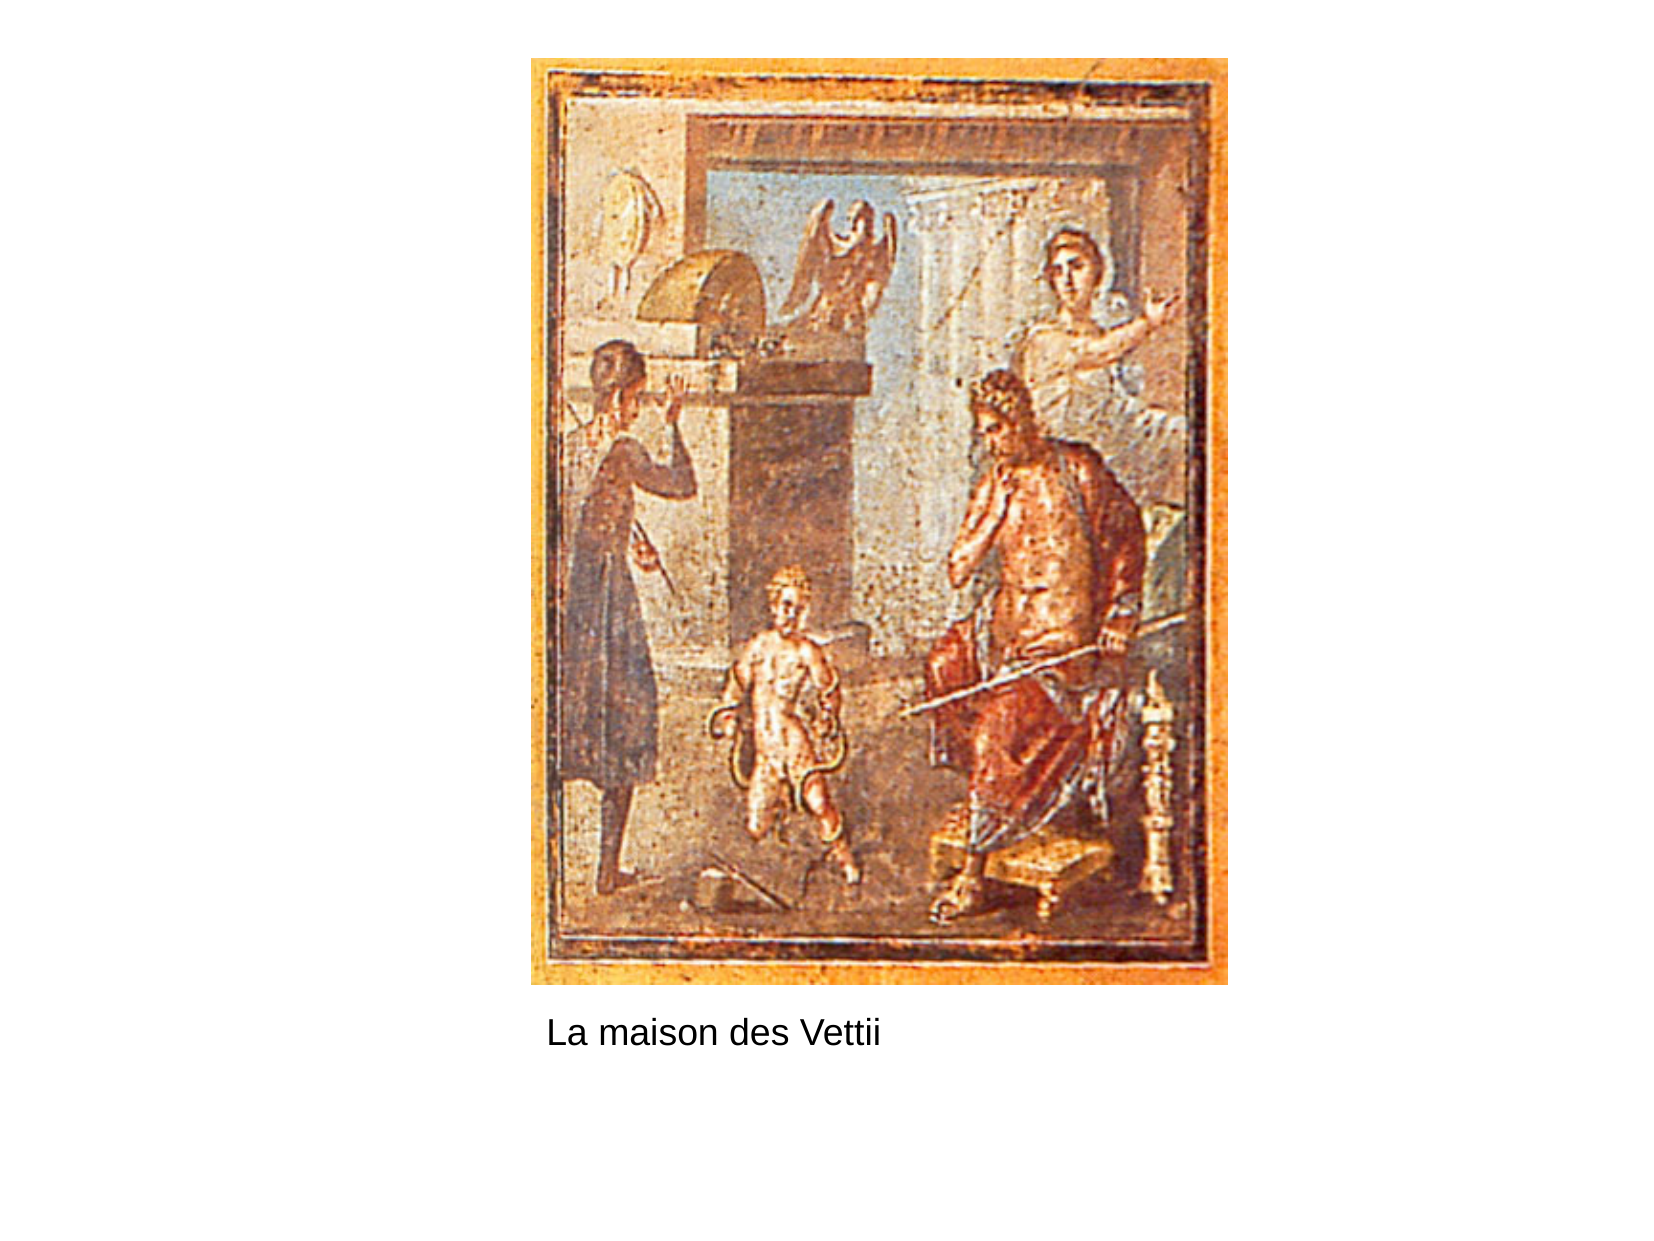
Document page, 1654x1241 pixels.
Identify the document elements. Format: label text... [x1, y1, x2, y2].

text_box La maison des Vettii [531, 1003, 1241, 1061]
picture [531, 58, 1228, 985]
